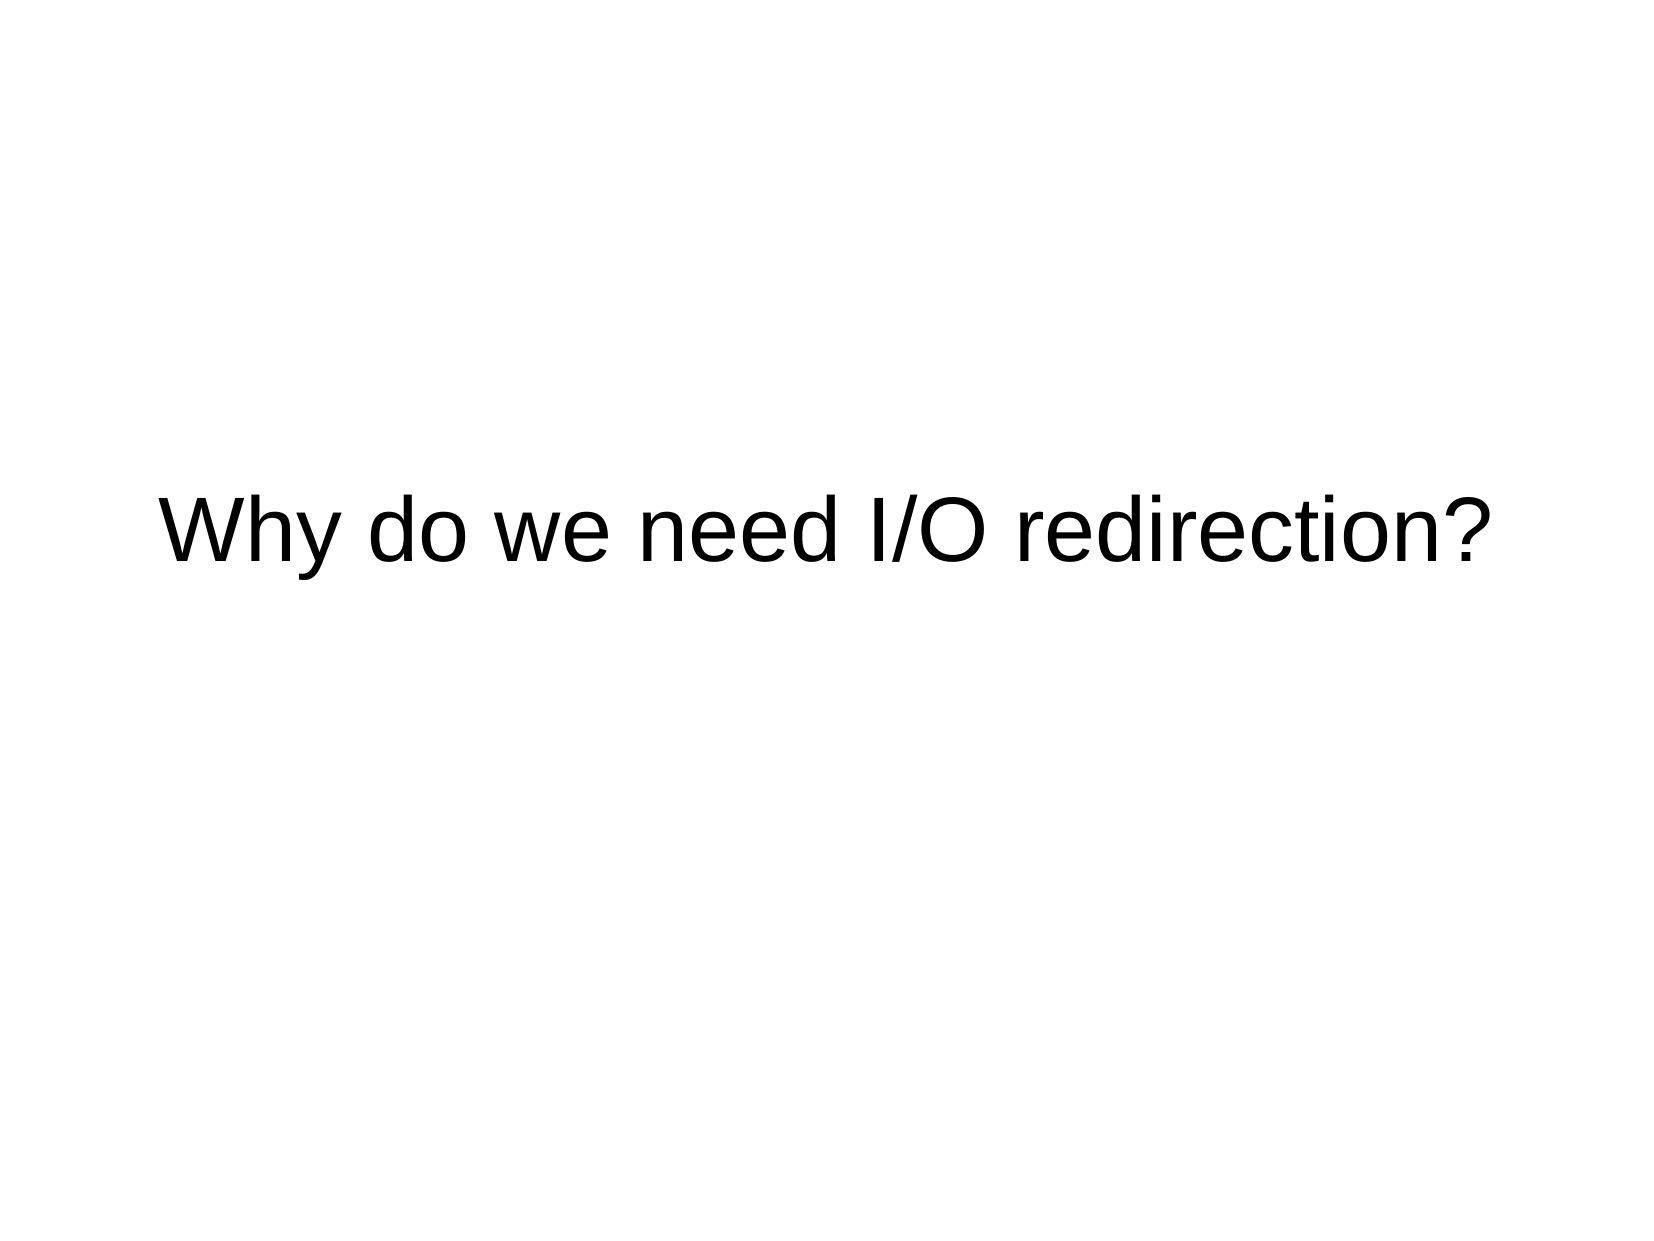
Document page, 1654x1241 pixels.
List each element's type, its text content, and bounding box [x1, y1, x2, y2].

subtitle Why do we need I/O redirection? [82, 49, 1571, 1010]
